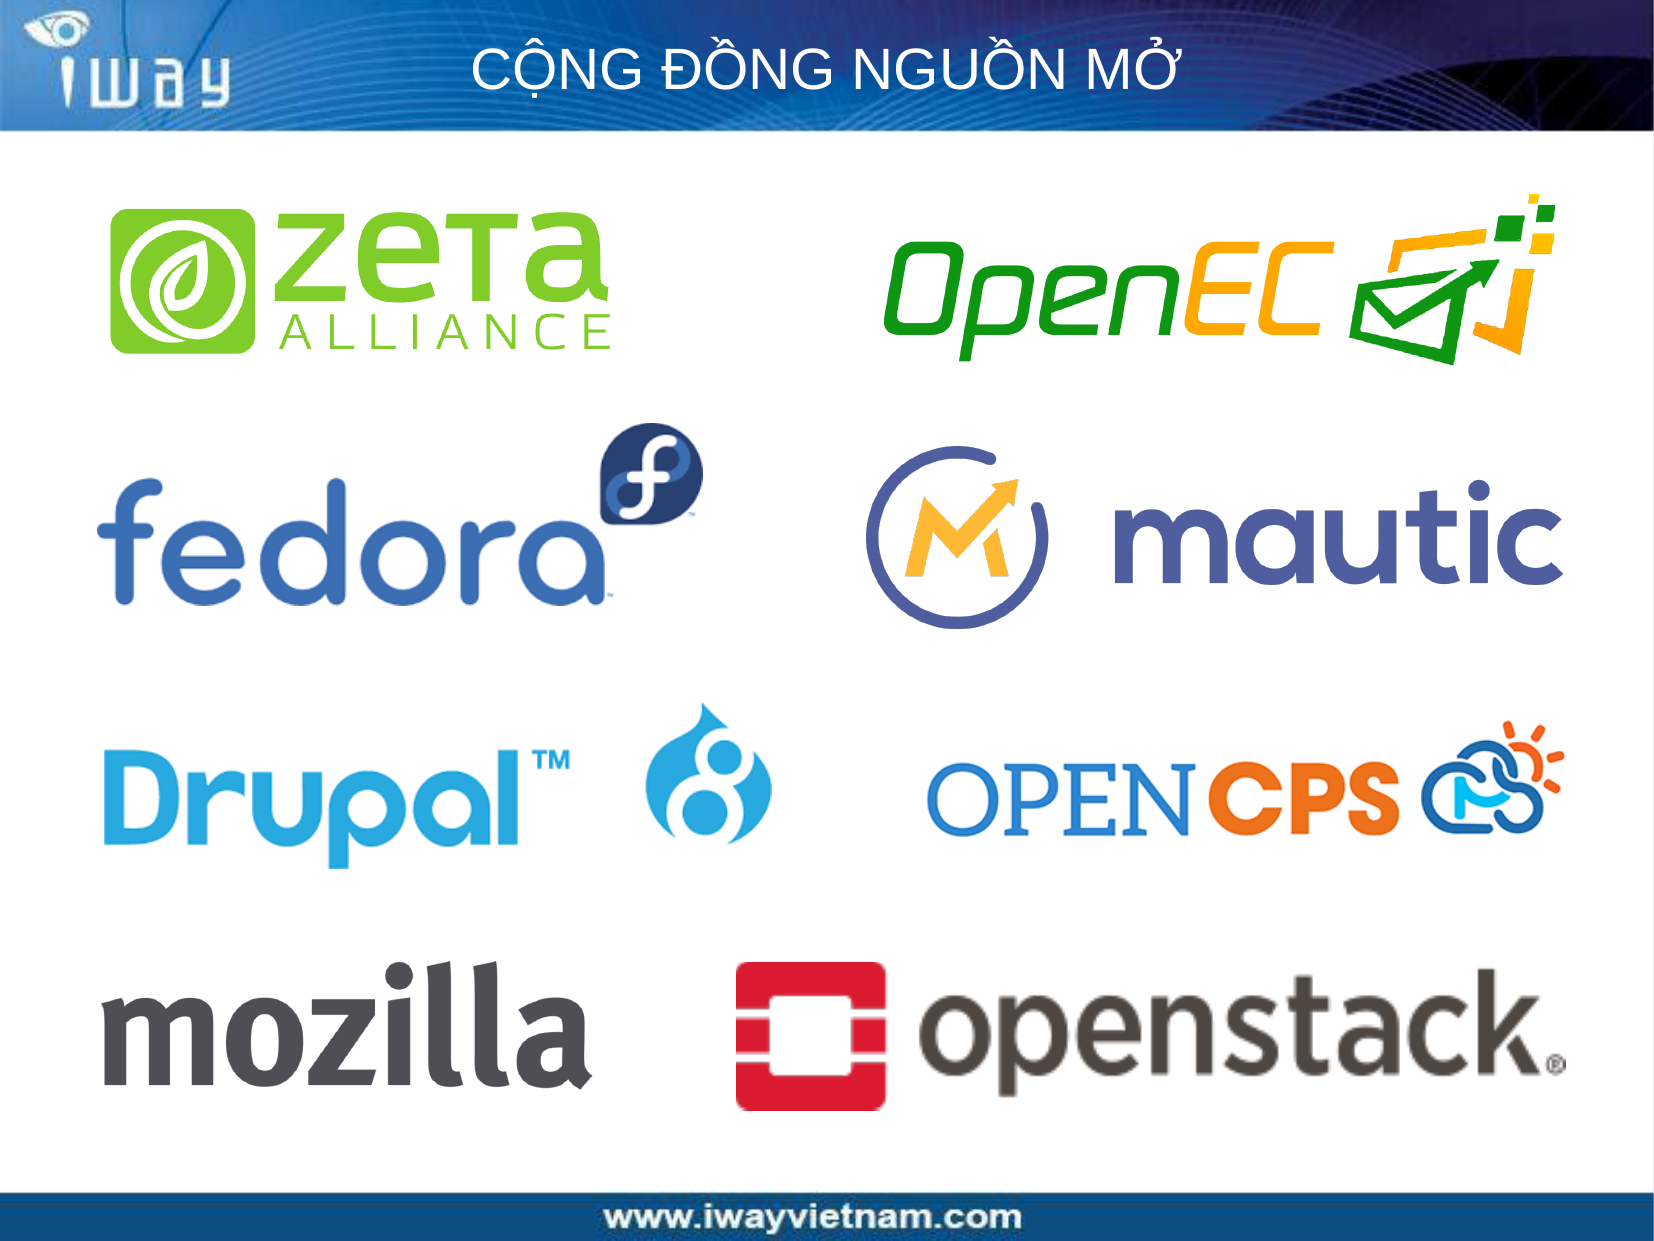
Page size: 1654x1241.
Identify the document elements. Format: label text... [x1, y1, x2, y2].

picture [97, 423, 703, 606]
picture [736, 962, 1566, 1111]
picture [866, 446, 1563, 629]
picture [70, 170, 642, 386]
picture [869, 663, 1636, 915]
picture [866, 173, 1576, 405]
title CỘNG ĐỒNG NGUỒN MỞ [0, 31, 1654, 102]
picture [97, 957, 596, 1093]
picture [104, 702, 772, 869]
